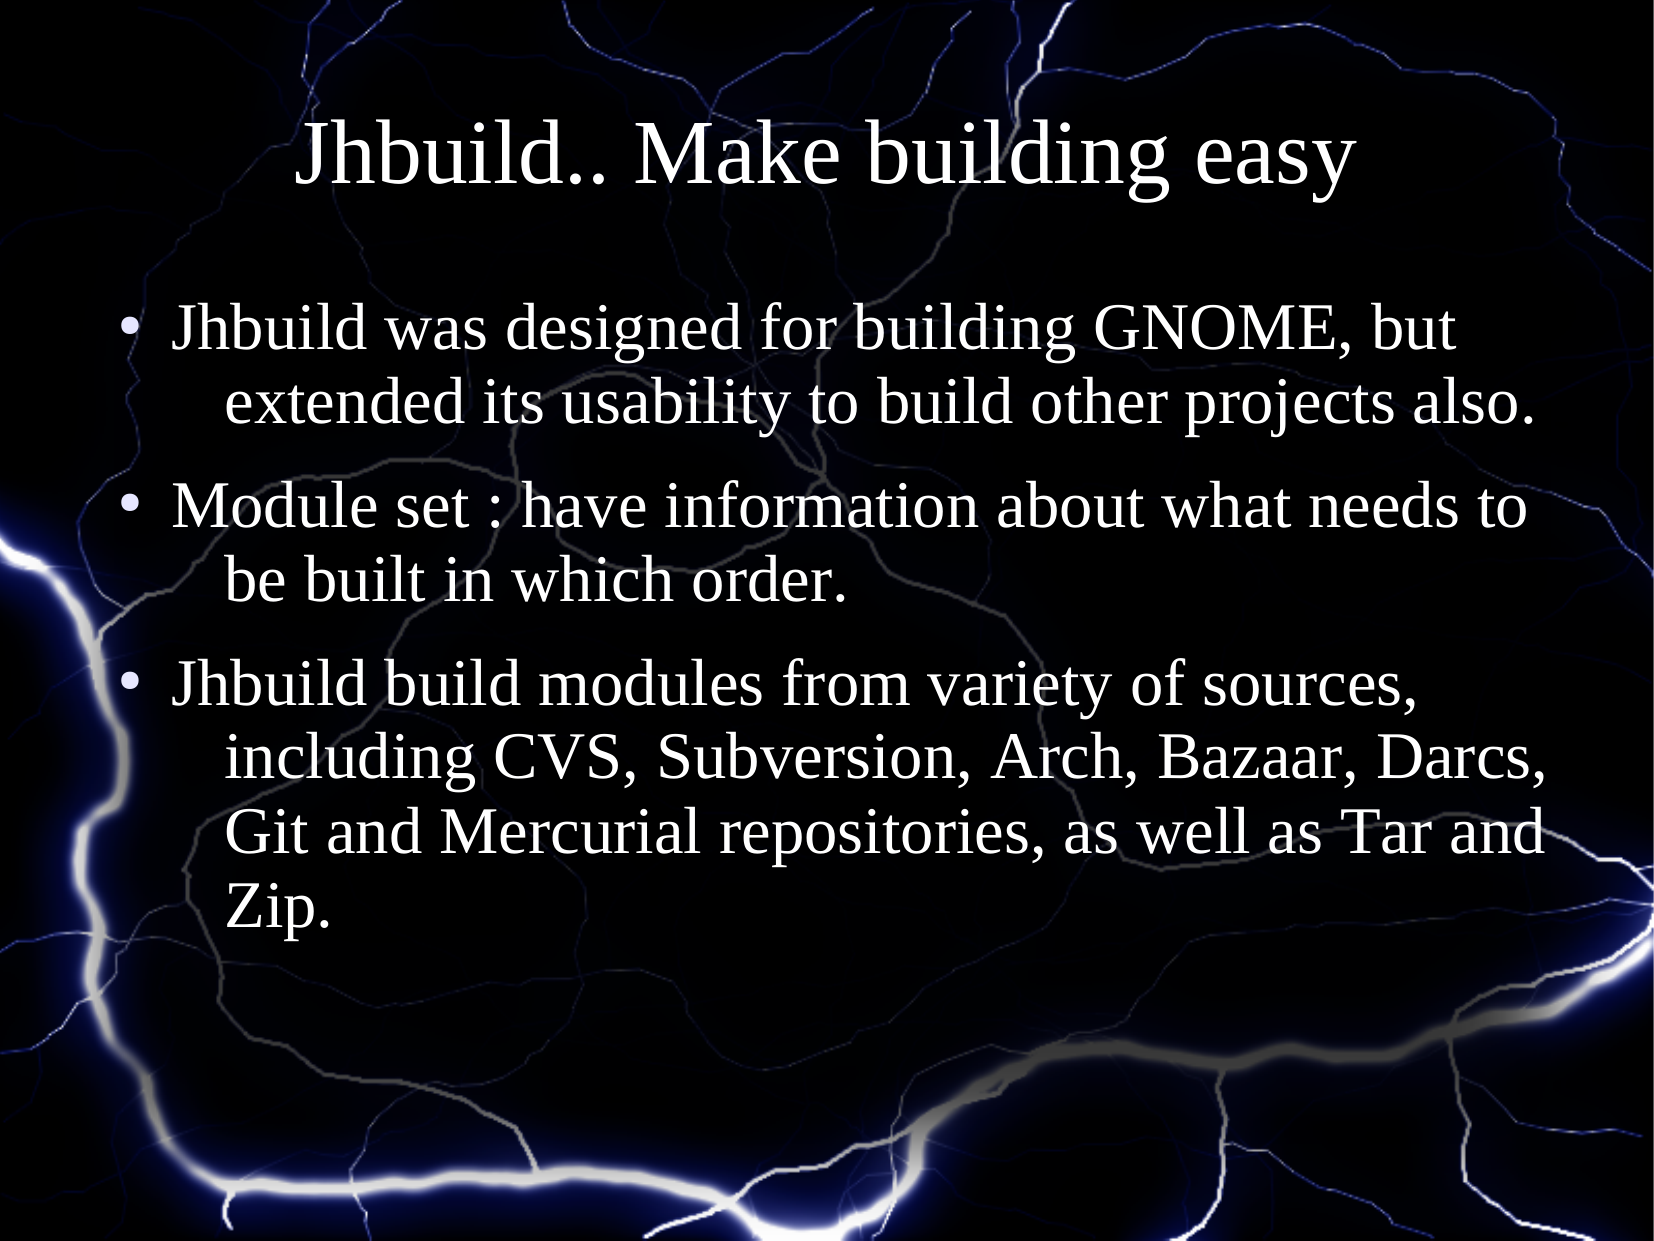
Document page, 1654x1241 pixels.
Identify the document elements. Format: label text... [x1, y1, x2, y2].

title Jhbuild.. Make building easy [82, 56, 1571, 250]
list Jhbuild was designed for building GNOME, but extended its usability to build other projects also. Module set : have information about what needs to be built in which order. Jhbuild build modules from variety of sources, including CVS, Subversion, Arch, Bazaar, Darcs, Git and Mercurial repositories, as well as Tar and Zip. [82, 290, 1571, 1094]
picture [0, 0, 1654, 1241]
